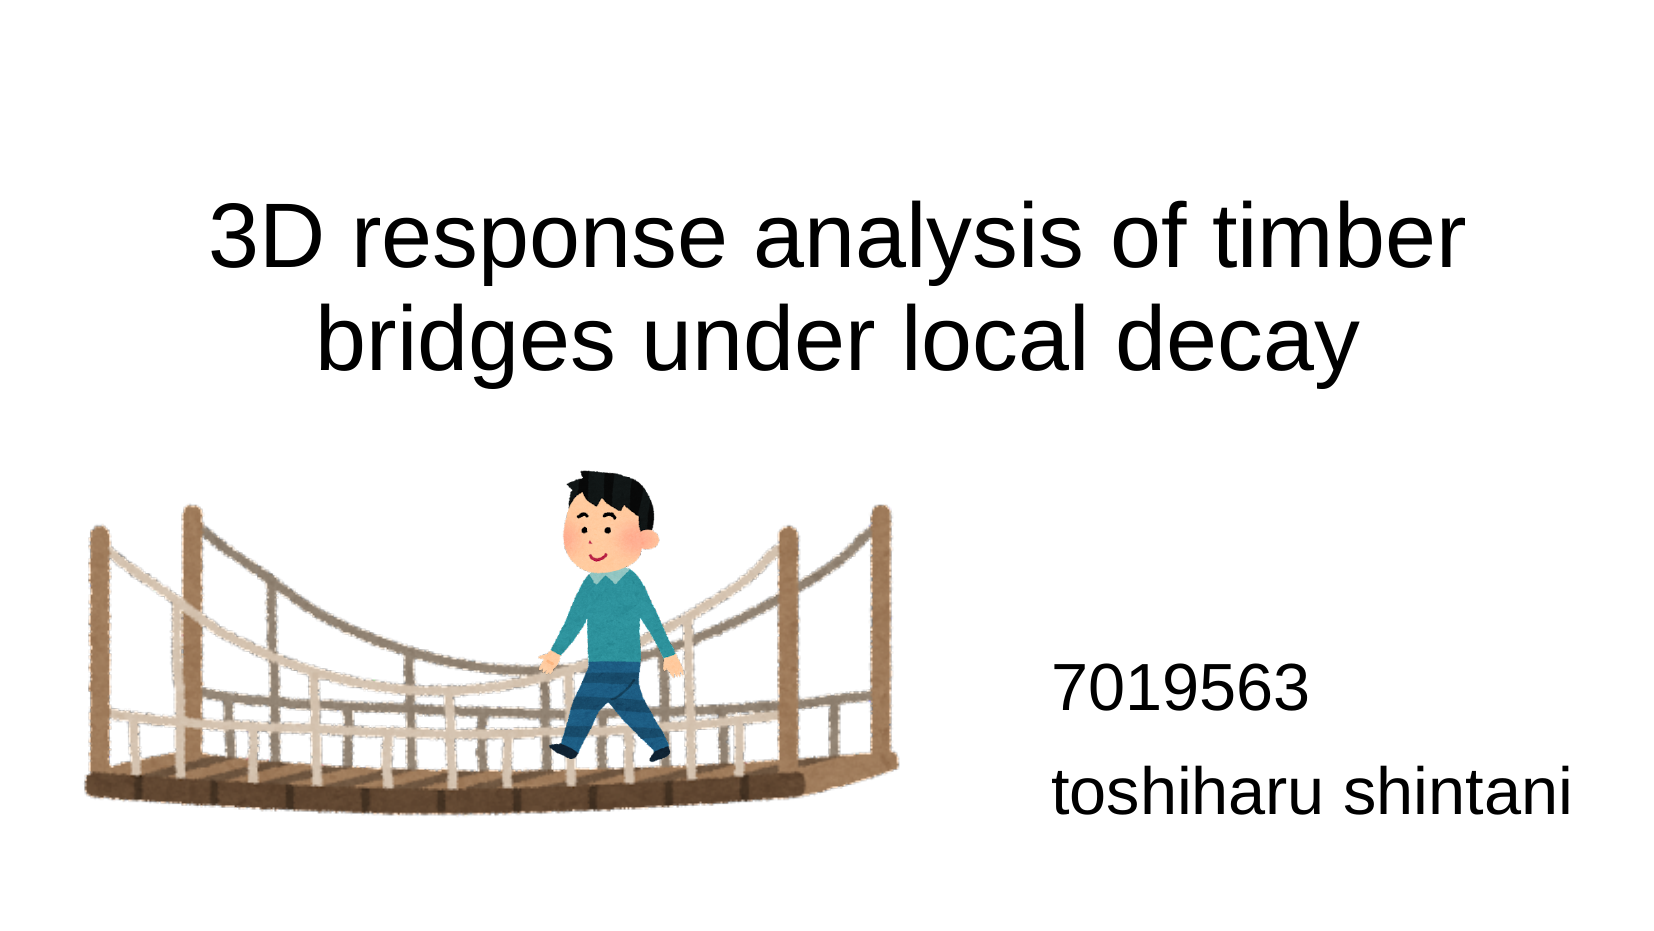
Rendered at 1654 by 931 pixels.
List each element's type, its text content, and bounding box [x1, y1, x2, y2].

list 7019563 toshiharu shintani [980, 649, 1654, 931]
title 3D response analysis of timber bridges under local decay [94, 184, 1583, 390]
picture [70, 460, 924, 863]
